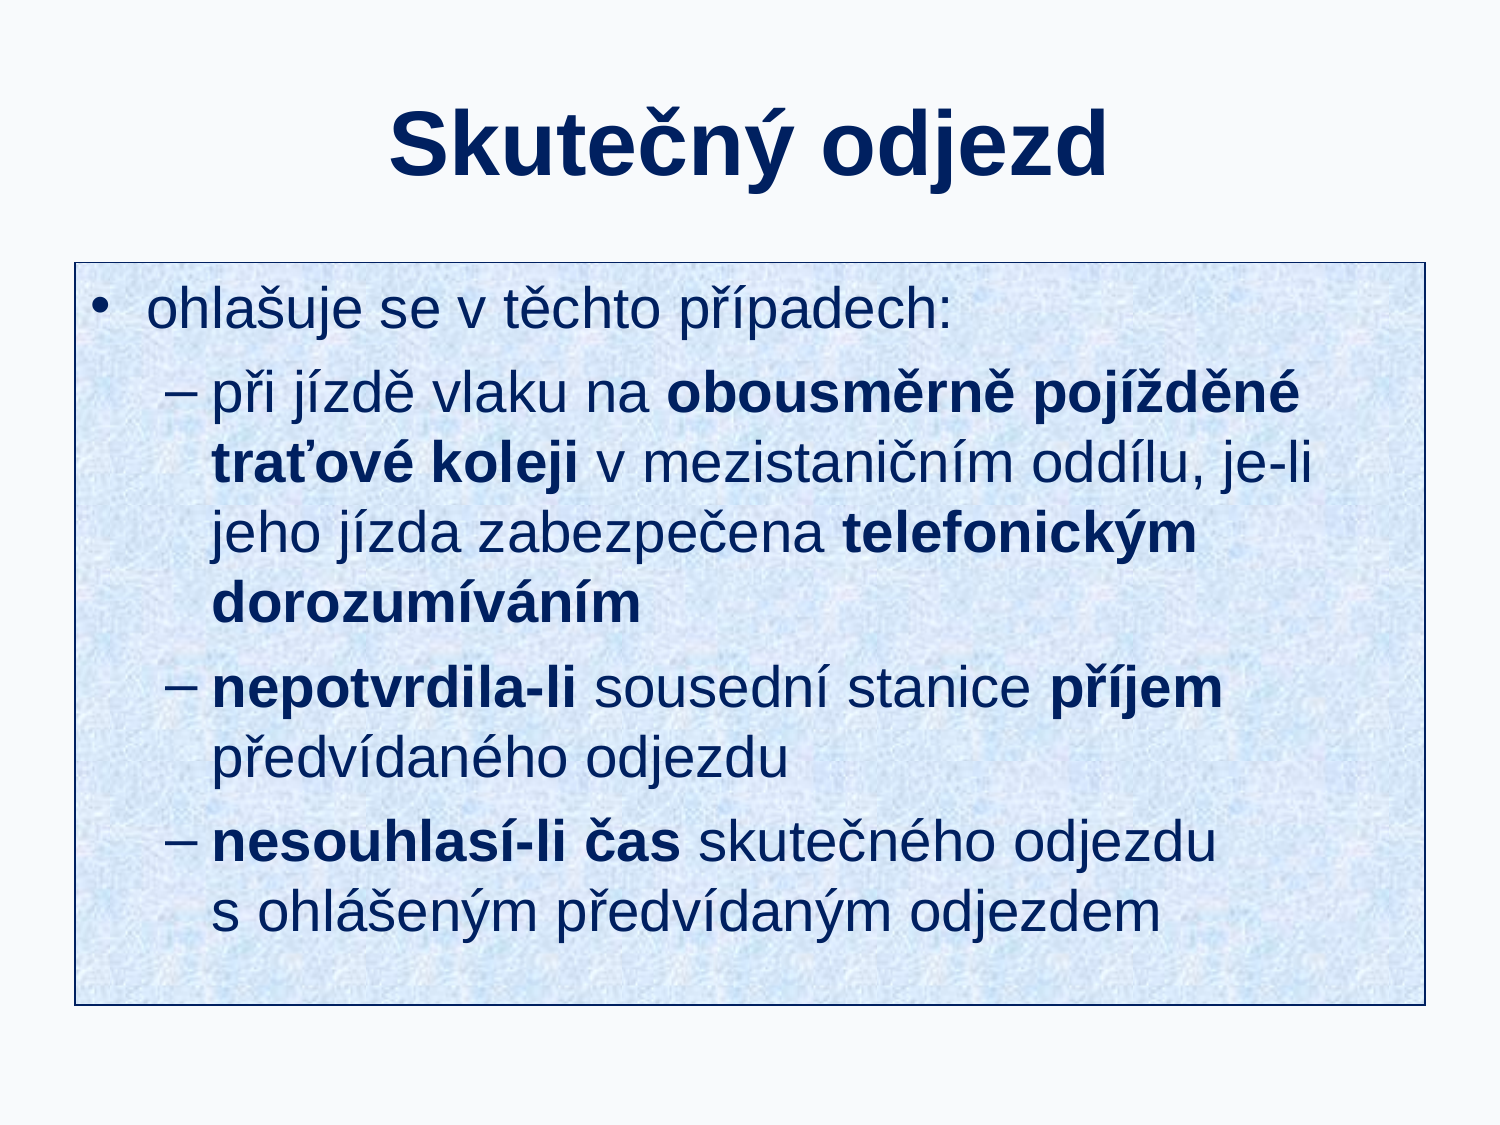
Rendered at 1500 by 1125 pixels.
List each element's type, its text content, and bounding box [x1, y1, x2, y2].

list ohlašuje se v těchto případech: při jízdě vlaku na obousměrně pojížděné traťové koleji v mezistaničním oddílu, je-li jeho jízda zabezpečena telefonickým dorozumíváním nepotvrdila-li sousední stanice příjem předvídaného odjezdu nesouhlasí-li čas skutečného odjezdu s ohlášeným předvídaným odjezdem [75, 262, 1426, 1006]
title Skutečný odjezd [75, 45, 1426, 233]
